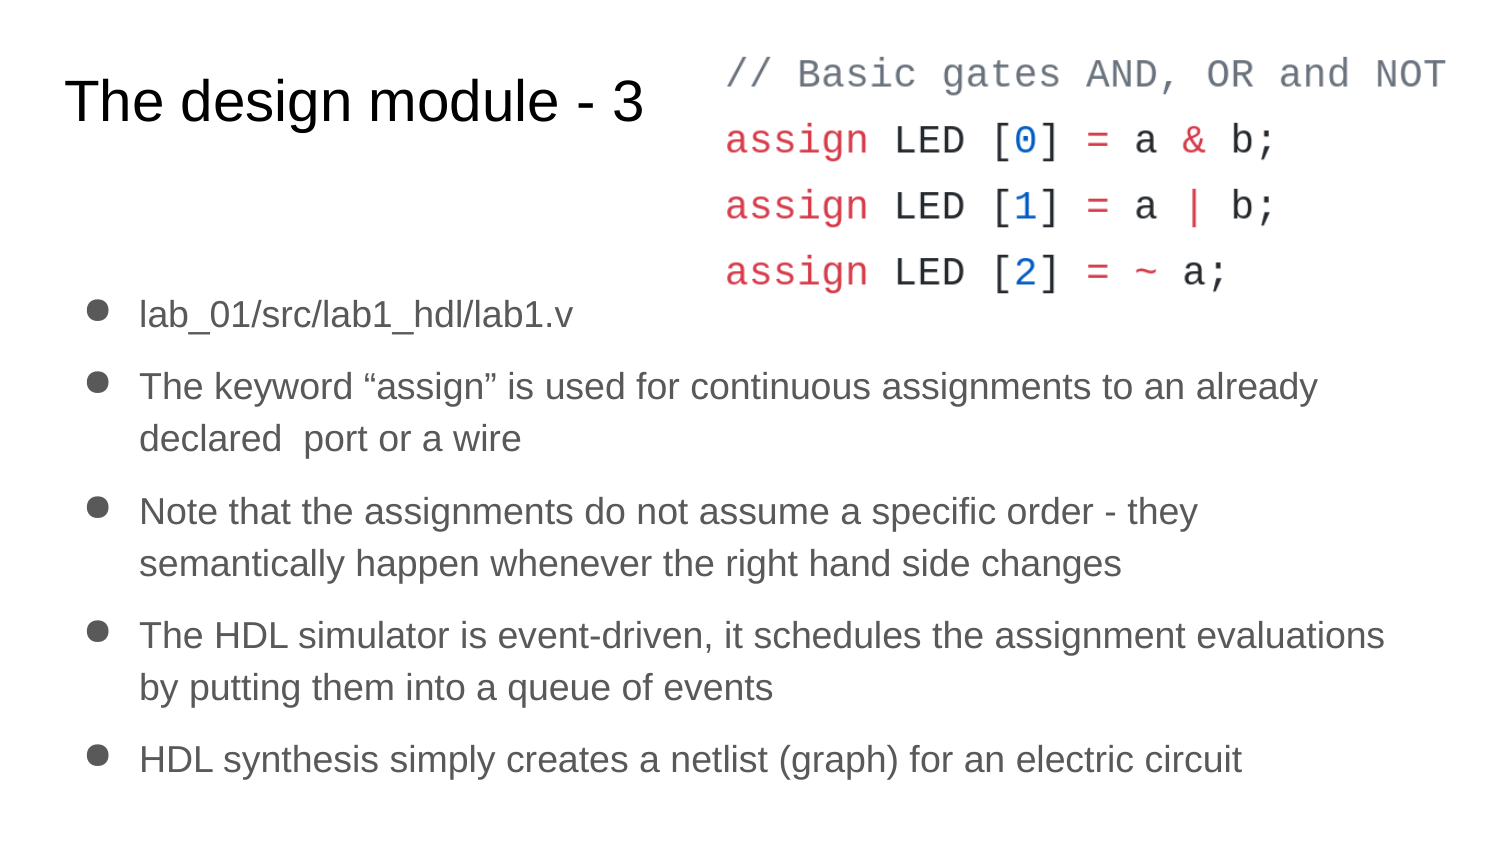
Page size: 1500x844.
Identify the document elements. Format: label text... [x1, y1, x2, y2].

picture [714, 47, 1456, 312]
title The design module - 3 [49, 47, 714, 142]
list lab_01/src/lab1_hdl/lab1.v The keyword “assign” is used for continuous assignments to an already declared port or a wire Note that the assignments do not assume a specific order - they semantically happen whenever the right hand side changes The HDL simulator is event-driven, it schedules the assignment evaluations by putting them into a queue of events HDL synthesis simply creates a netlist (graph) for an electric circuit [49, 274, 1426, 785]
